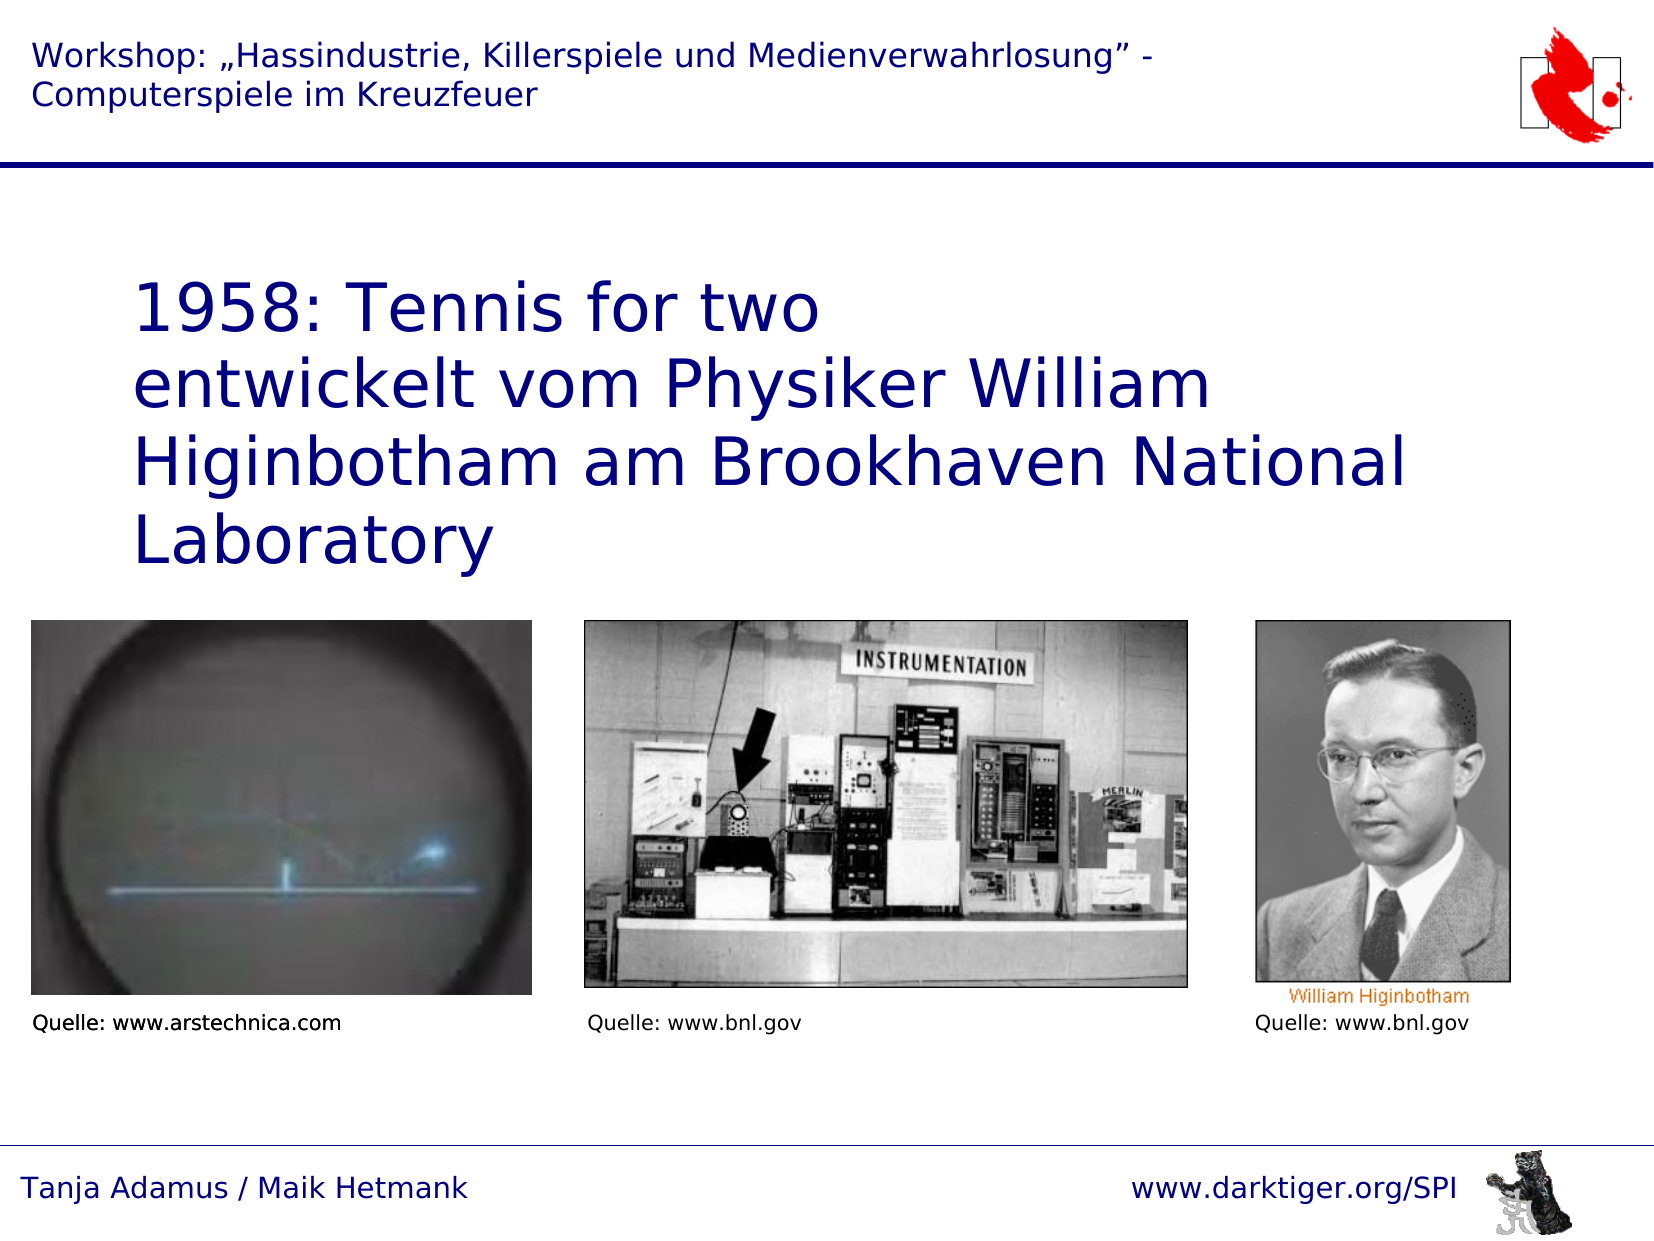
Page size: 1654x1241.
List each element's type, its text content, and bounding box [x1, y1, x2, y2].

text_box entwickelt vom Physiker William Higinbotham am Brookhaven National Laboratory [118, 338, 1595, 587]
text_box Quelle: www.bnl.gov [572, 1003, 817, 1044]
picture [31, 620, 532, 996]
text_box Quelle: www.bnl.gov [1240, 1003, 1485, 1044]
picture [1503, 16, 1632, 148]
text_box Quelle: www.arstechnica.com [17, 1003, 357, 1044]
picture [1240, 620, 1511, 1014]
text_box Workshop: „Hassindustrie, Killerspiele und Medienverwahrlosung” - Computerspiele im Kreuzfeuer [16, 29, 1418, 178]
text_box 1958: Tennis for two [118, 261, 1152, 338]
picture [584, 620, 1188, 988]
picture [1486, 1150, 1572, 1235]
